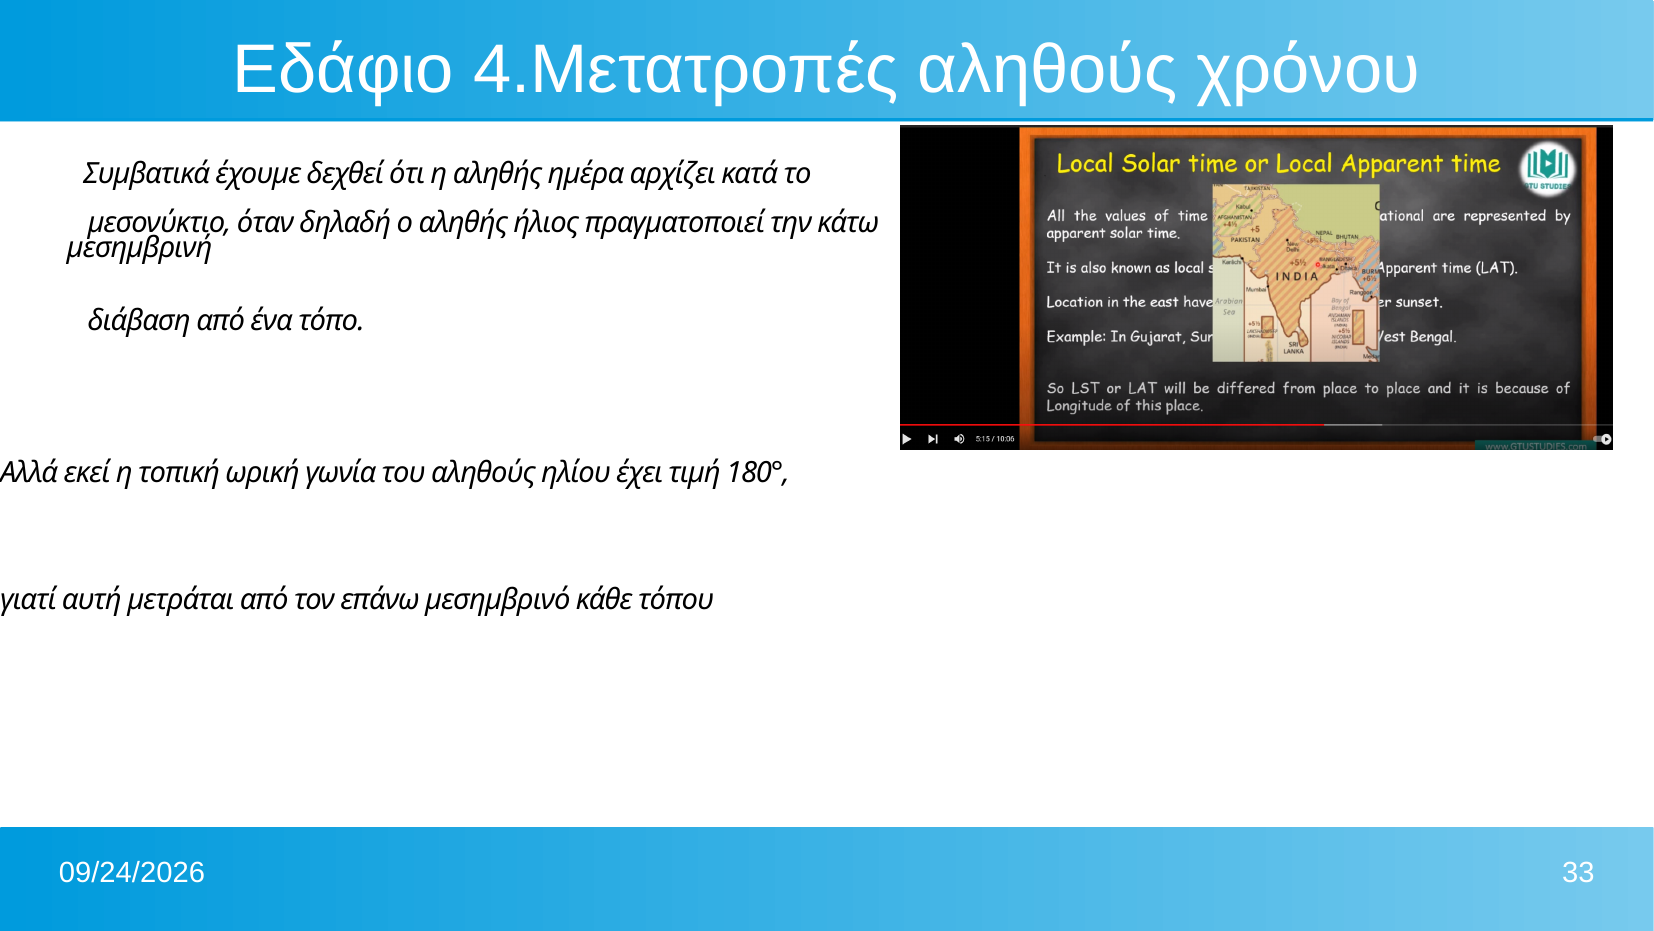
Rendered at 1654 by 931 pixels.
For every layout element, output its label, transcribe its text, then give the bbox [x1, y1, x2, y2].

picture [900, 125, 1613, 451]
title Εδάφιο 4.Μετατροπές αληθούς χρόνου [59, 29, 1595, 108]
list Συμβατικά έχουμε δεχθεί ότι η αληθής ημέρα αρχίζει κατά το μεσονύκτιο, όταν δηλαδή ο αληθής ήλιος πραγματοποιεί την κάτω μεσημβρινή διάβαση από ένα τόπο. Αλλά εκεί η τοπική ωρική γωνία του αληθούς ηλίου έχει τιμή 180°, γιατί αυτή μετράται από τον επάνω μεσημβρινό κάθε τόπου [0, 150, 1051, 788]
